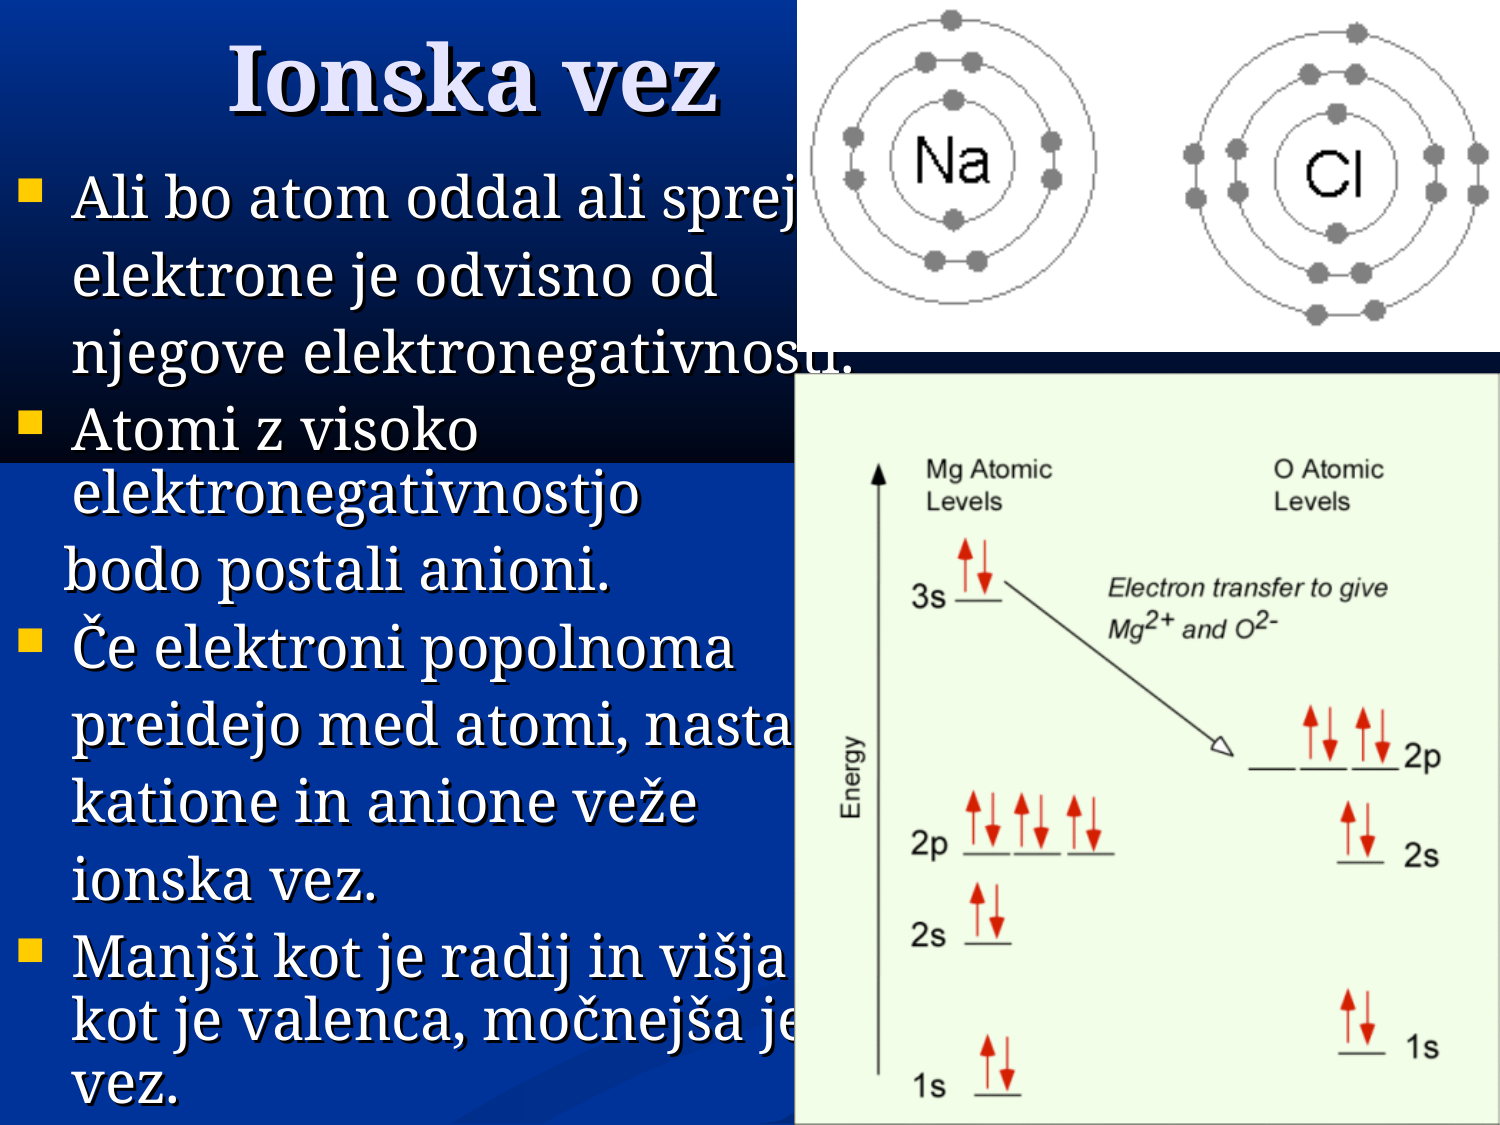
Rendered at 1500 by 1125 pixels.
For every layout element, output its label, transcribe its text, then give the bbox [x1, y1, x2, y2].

text_box [794, 373, 1500, 1125]
list Ali bo atom oddal ali sprejel elektrone je odvisno od njegove elektronegativnosti. Atomi z visoko elektronegativnostjo bodo postali anioni. Če elektroni popolnoma preidejo med atomi, nastale katione in anione veže ionska vez. Manjši kot je radij in višja kot je valenca, močnejša je vez. [0, 160, 904, 1125]
text_box [797, 0, 1500, 352]
title Ionska vez [0, 0, 797, 149]
